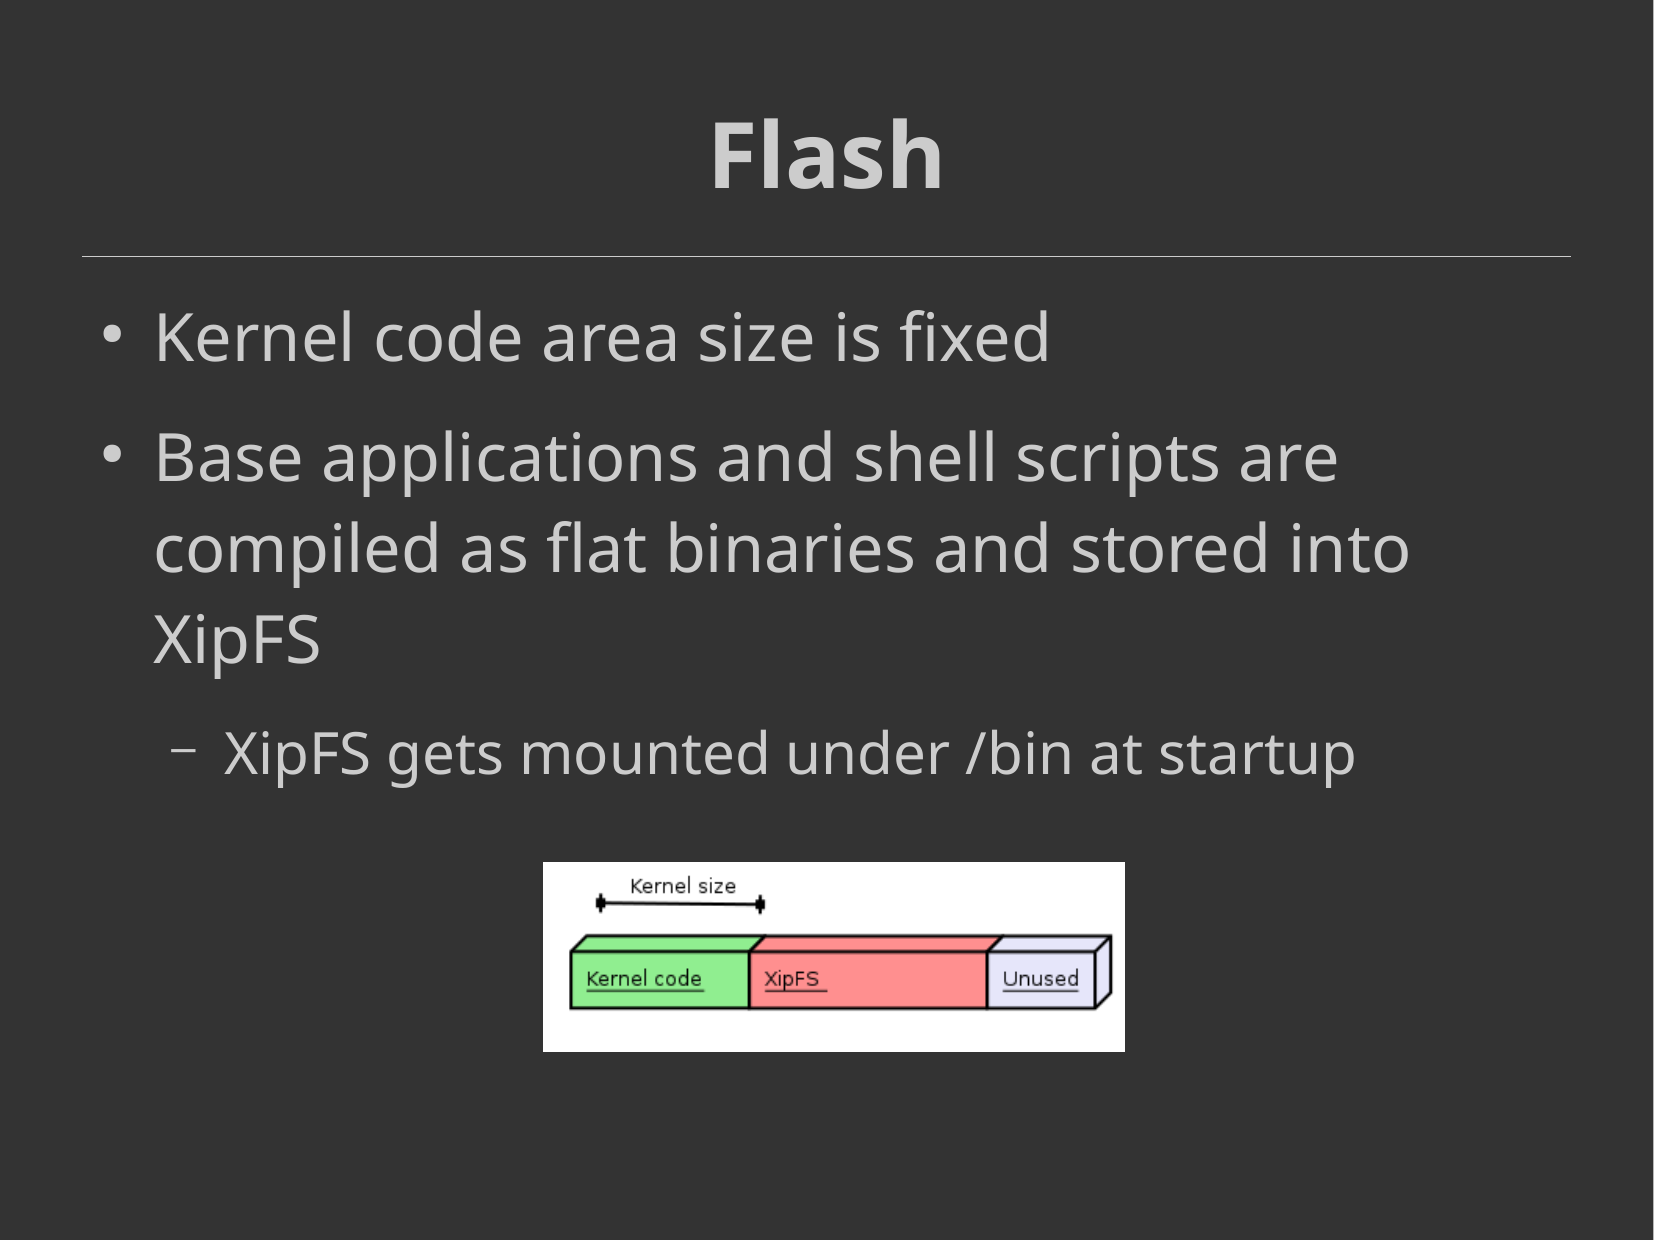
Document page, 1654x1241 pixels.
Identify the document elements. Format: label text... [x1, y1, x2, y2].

picture [543, 862, 1125, 1052]
title Flash [82, 49, 1571, 257]
list Kernel code area size is fixed Base applications and shell scripts are compiled as flat binaries and stored into XipFS XipFS gets mounted under /bin at startup [82, 290, 1571, 1010]
